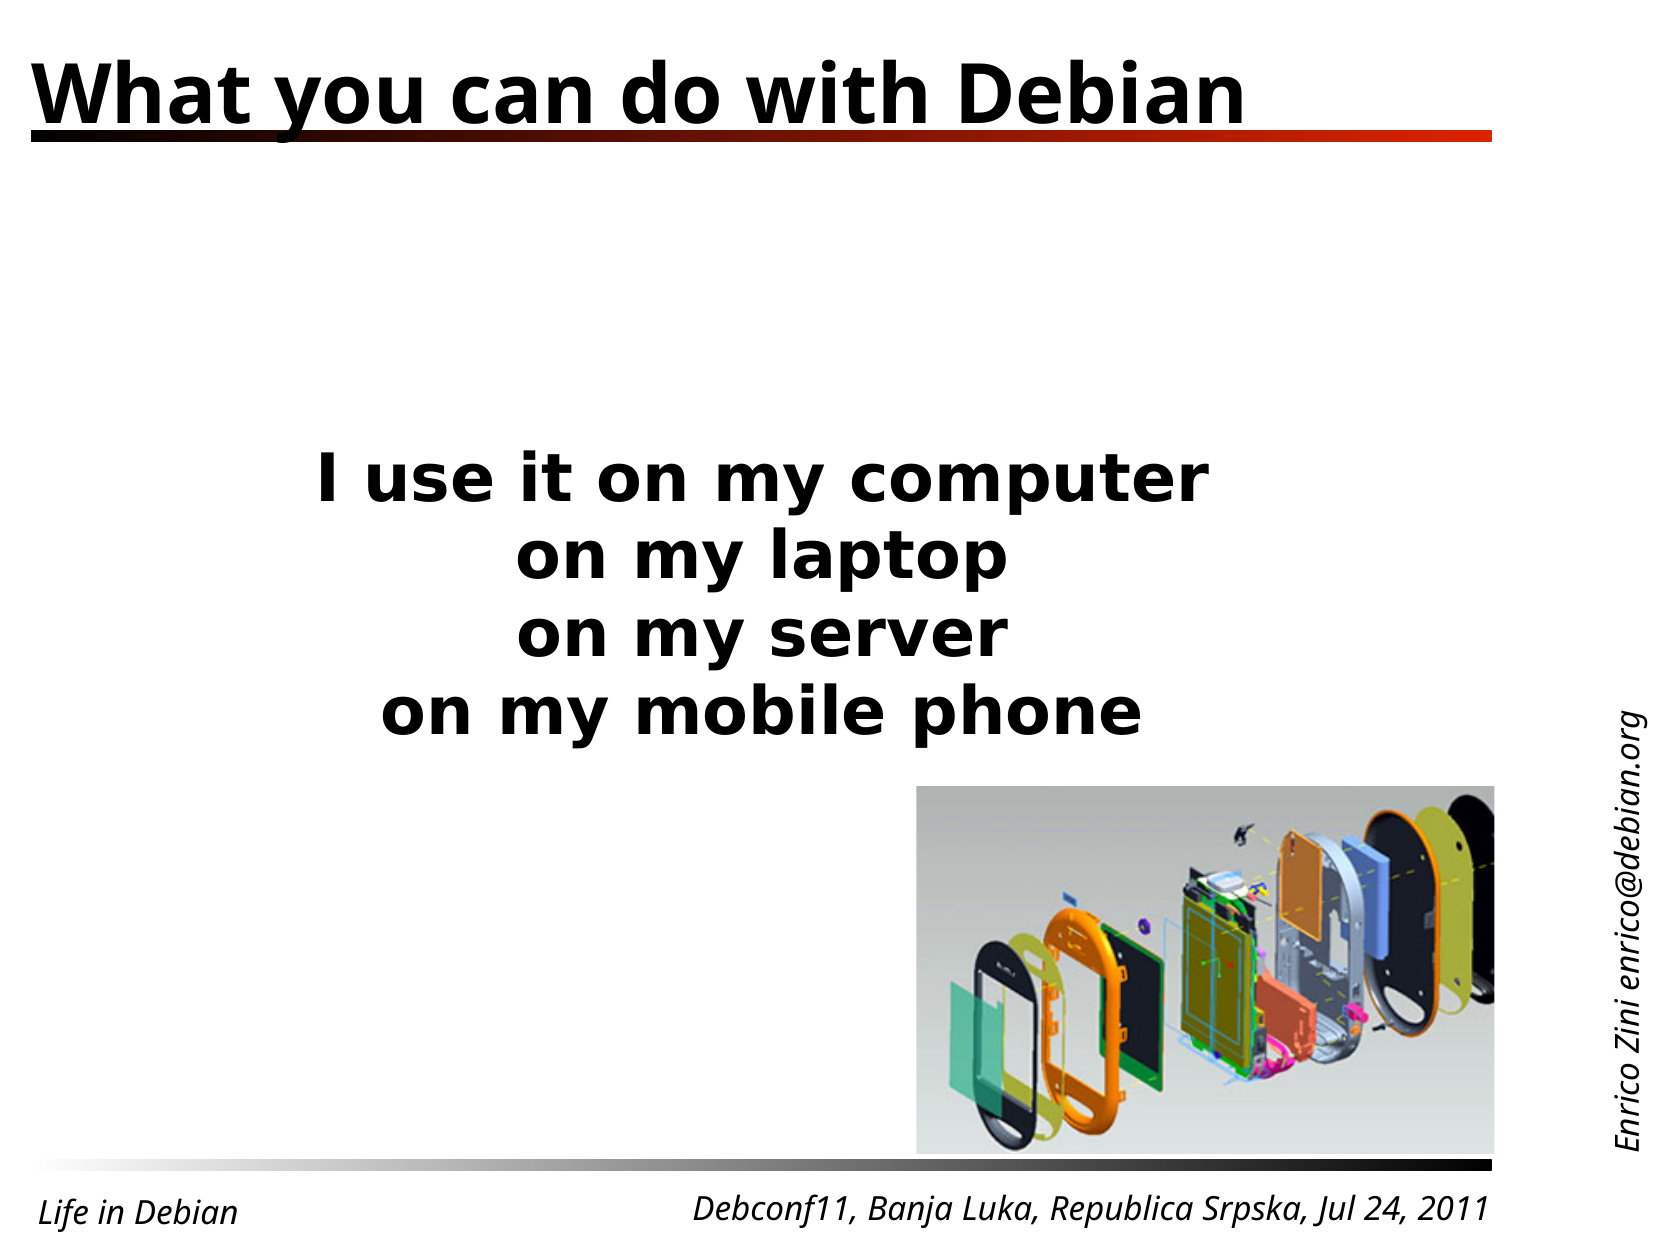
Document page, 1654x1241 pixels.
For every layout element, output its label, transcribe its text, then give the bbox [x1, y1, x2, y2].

text_box I use it on my computer on my laptop on my server on my mobile phone [30, 439, 1495, 751]
text_box What you can do with Debian [31, 34, 1438, 168]
picture [916, 786, 1495, 1154]
